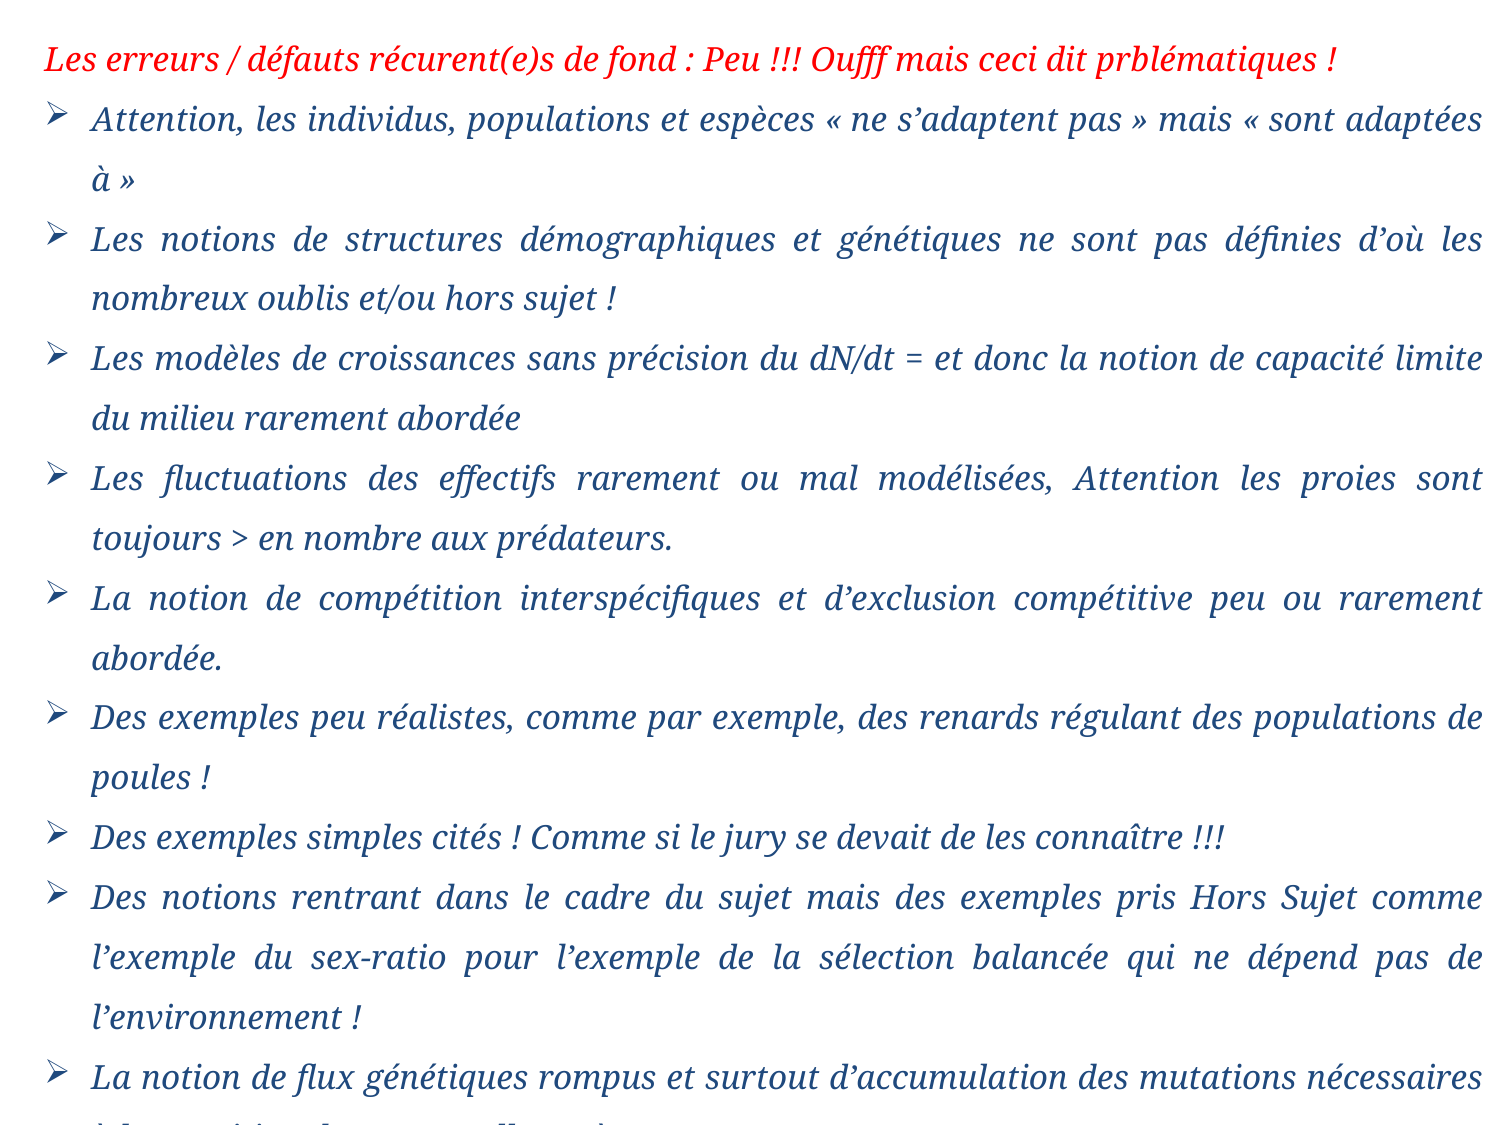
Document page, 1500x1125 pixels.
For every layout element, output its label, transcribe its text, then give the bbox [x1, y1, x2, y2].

text_box Les erreurs / défauts récurent(e)s de fond : Peu !!! Oufff mais ceci dit prblématiques ! Attention, les individus, populations et espèces « ne s’adaptent pas » mais « sont adaptées à » Les notions de structures démographiques et génétiques ne sont pas définies d’où les nombreux oublis et/ou hors sujet ! Les modèles de croissances sans précision du dN/dt = et donc la notion de capacité limite du milieu rarement abordée Les fluctuations des effectifs rarement ou mal modélisées, Attention les proies sont toujours > en nombre aux prédateurs. La notion de compétition interspécifiques et d’exclusion compétitive peu ou rarement abordée. Des exemples peu réalistes, comme par exemple, des renards régulant des populations de poules ! Des exemples simples cités ! Comme si le jury se devait de les connaître !!! Des notions rentrant dans le cadre du sujet mais des exemples pris Hors Sujet comme l’exemple du sex-ratio pour l’exemple de la sélection balancée qui ne dépend pas de l’environnement ! La notion de flux génétiques rompus et surtout d’accumulation des mutations nécessaires à l’apparition d’une nouvelle espèce. [29, 10, 1500, 1125]
